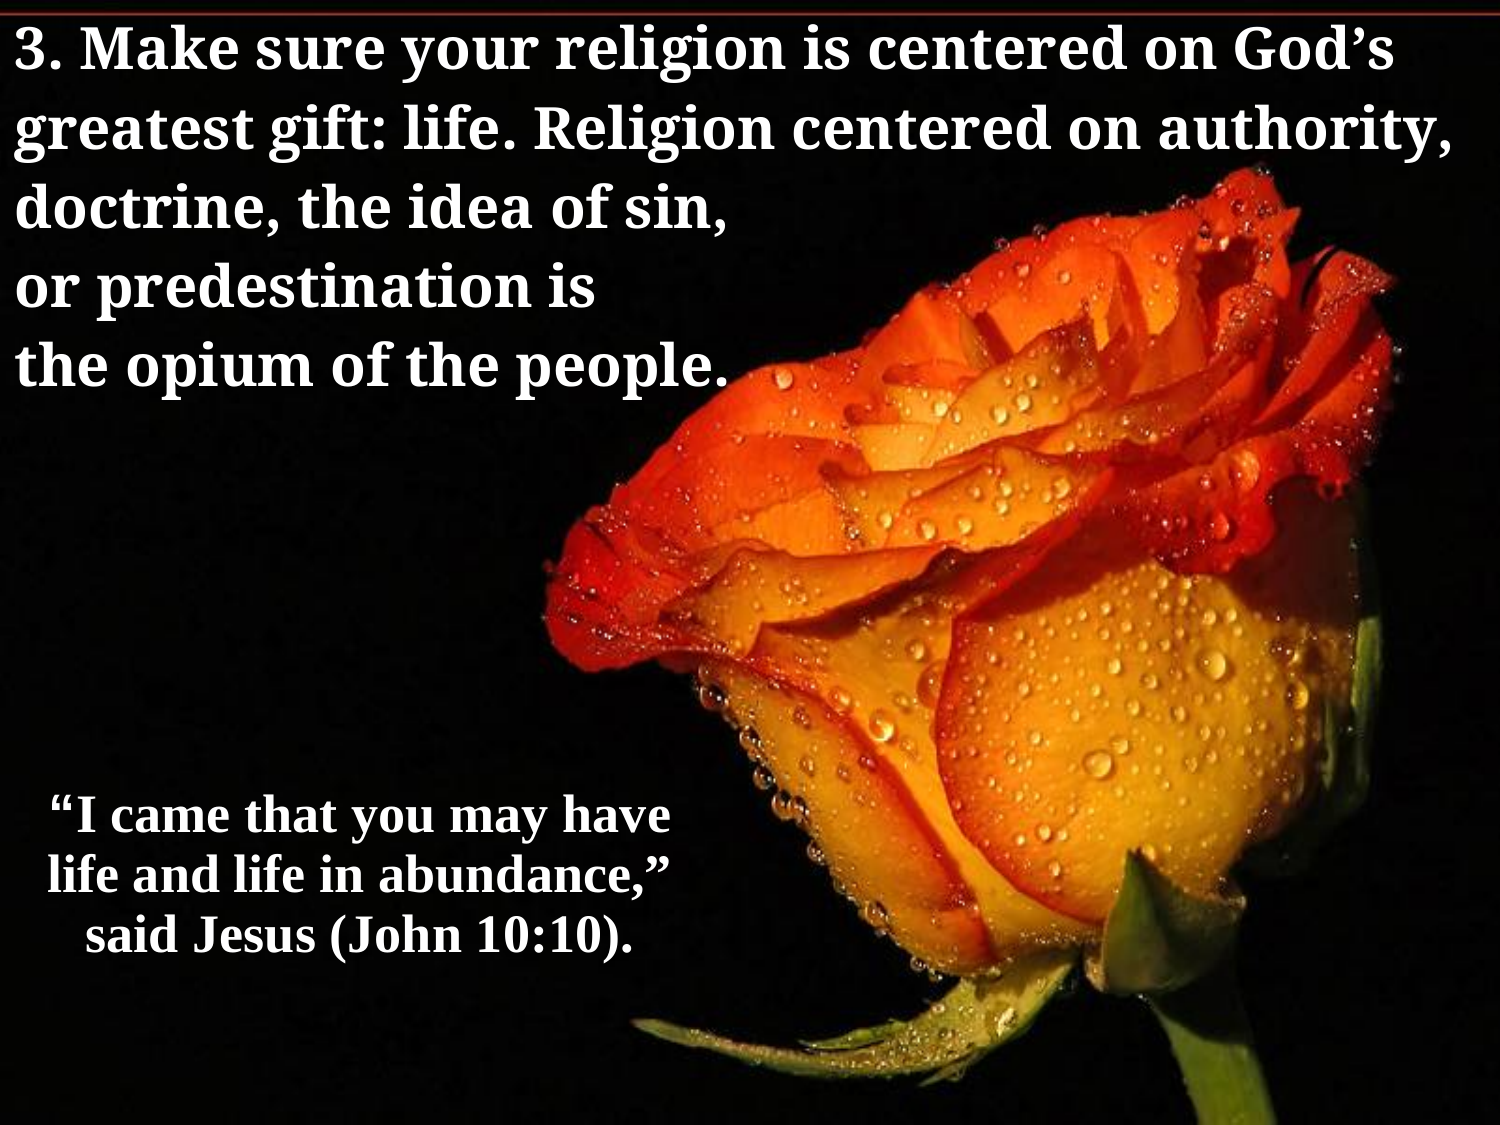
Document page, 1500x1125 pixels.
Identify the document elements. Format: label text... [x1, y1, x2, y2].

text_box 3. Make sure your religion is centered on God’s greatest gift: life. Religion centered on authority, doctrine, the idea of sin, or predestination is the opium of the people. [0, 0, 1471, 412]
picture [0, 0, 1500, 1125]
text_box “I came that you may have life and life in abundance,” said Jesus (John 10:10). [11, 776, 709, 973]
